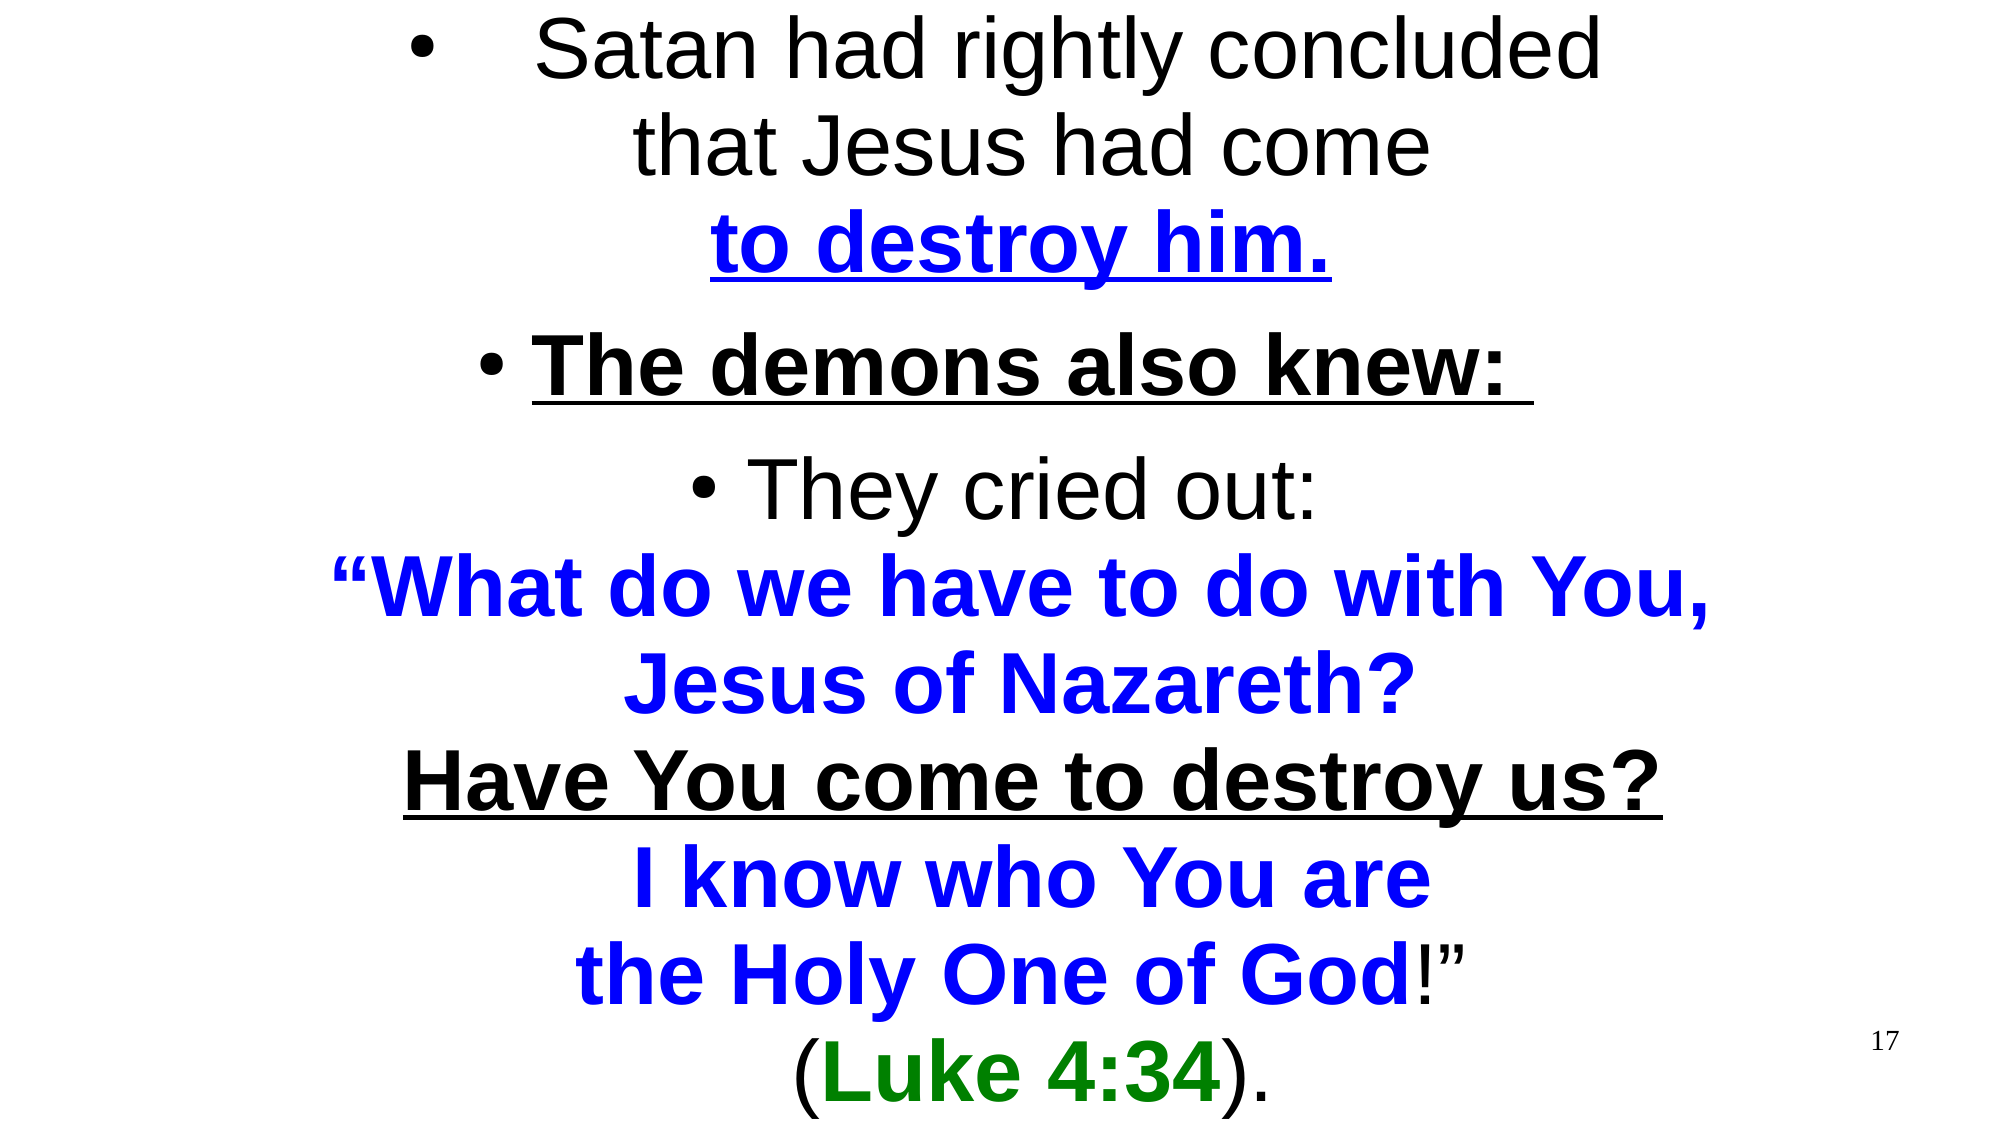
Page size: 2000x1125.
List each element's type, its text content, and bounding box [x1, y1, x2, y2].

list Satan had rightly concluded that Jesus had come to destroy him. The demons also knew: They cried out: “What do we have to do with You, Jesus of Nazareth? Have You come to destroy us? I know who You are the Holy One of God!” (Luke 4:34). [0, 0, 1996, 1123]
